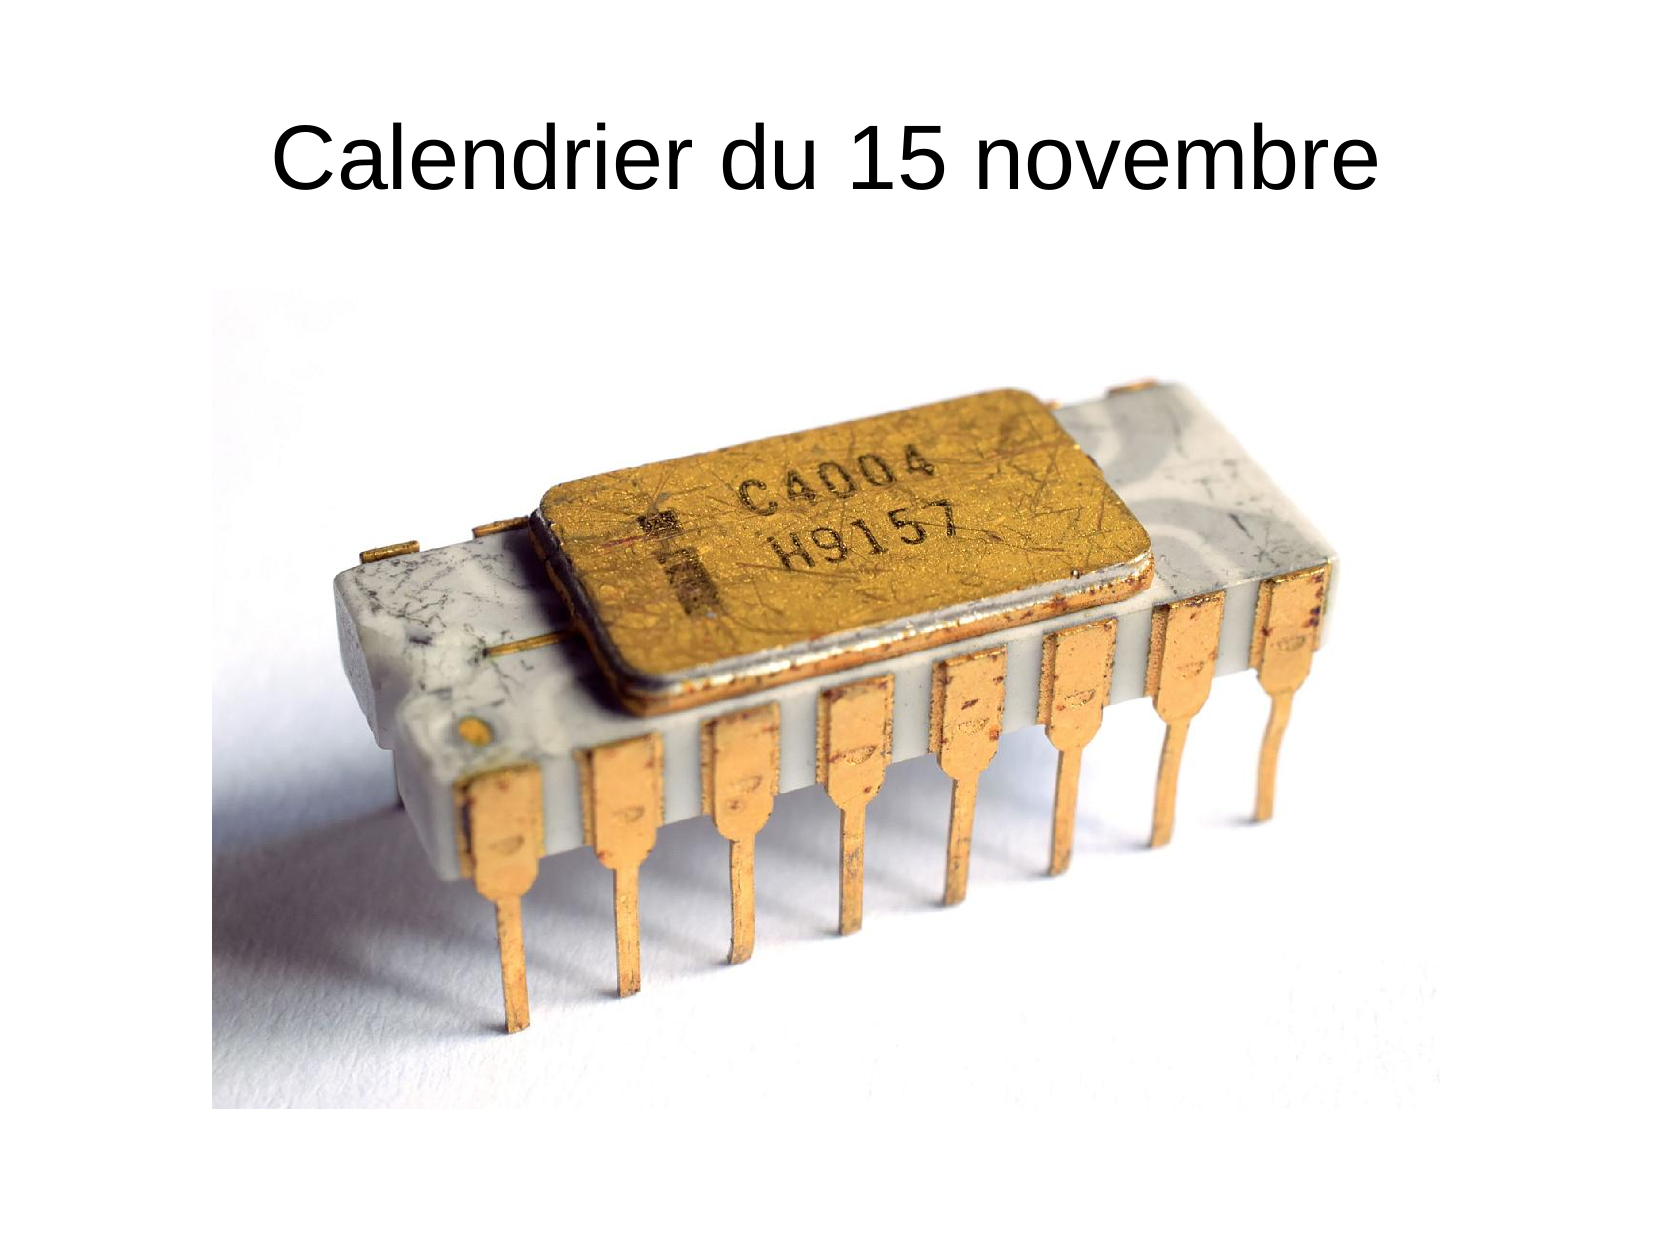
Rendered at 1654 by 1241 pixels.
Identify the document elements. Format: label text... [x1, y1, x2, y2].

title Calendrier du 15 novembre [82, 49, 1571, 257]
picture [212, 290, 1441, 1109]
